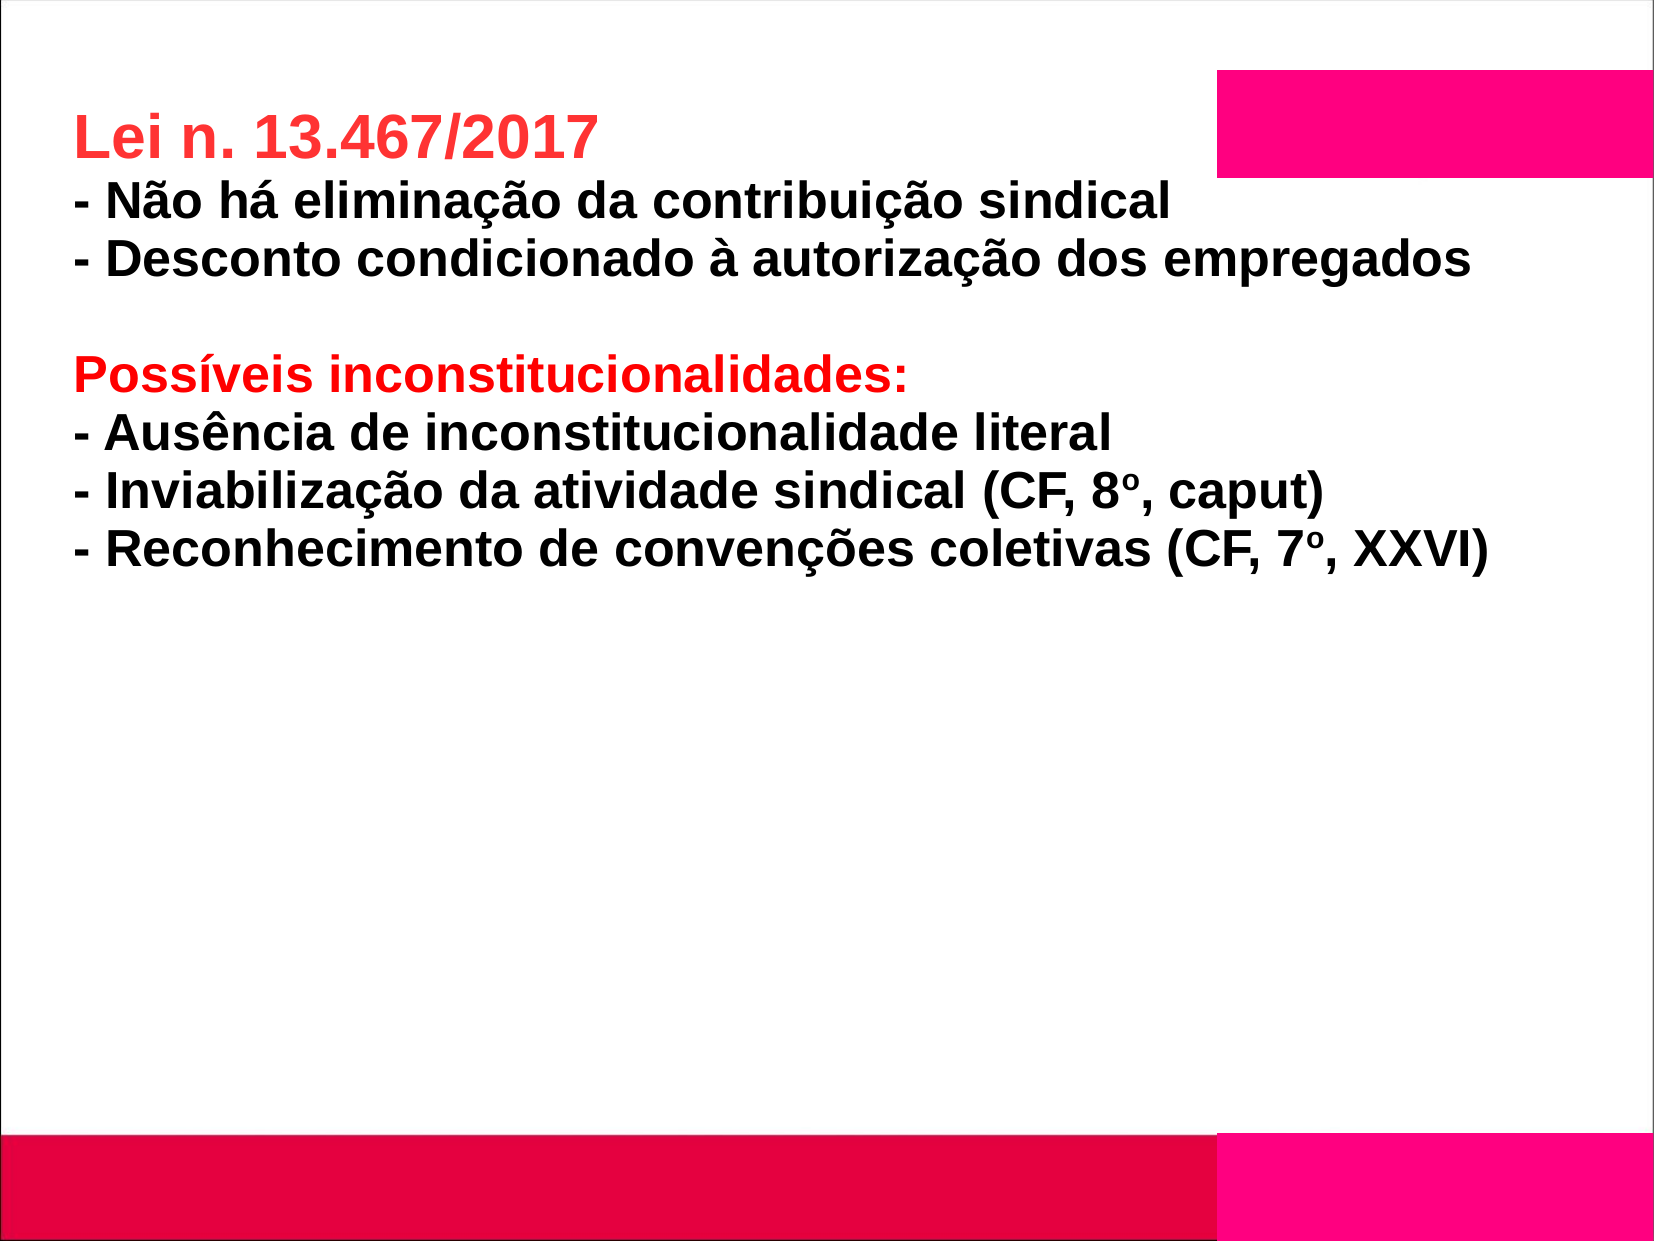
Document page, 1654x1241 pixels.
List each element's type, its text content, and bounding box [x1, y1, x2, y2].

text_box Lei n. 13.467/2017 - Não há eliminação da contribuição sindical - Desconto condicionado à autorização dos empregados Possíveis inconstitucionalidades: - Ausência de inconstitucionalidade literal - Inviabilização da atividade sindical (CF, 8o, caput) - Reconhecimento de convenções coletivas (CF, 7o, XXVI) [59, 94, 1630, 940]
picture [0, 0, 1654, 1241]
